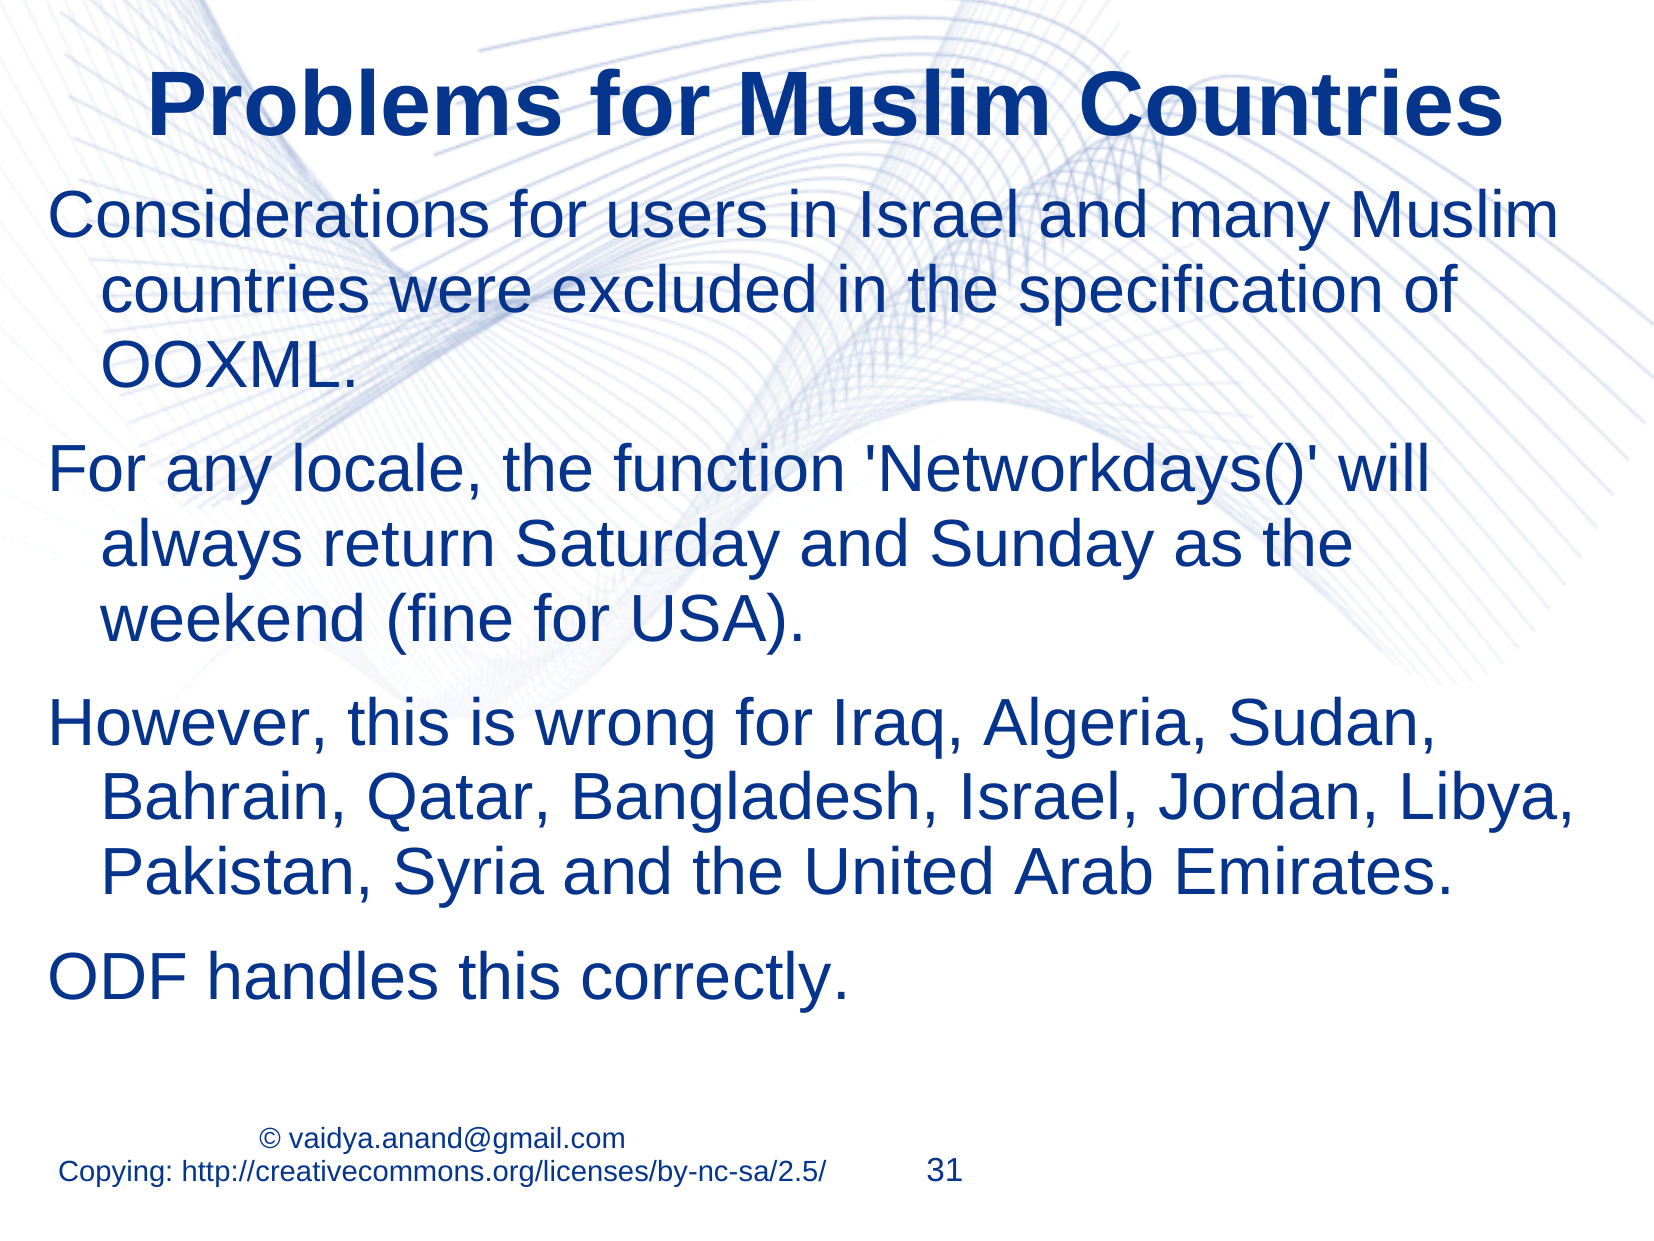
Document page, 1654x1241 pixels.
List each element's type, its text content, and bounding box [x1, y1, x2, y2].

list Considerations for users in Israel and many Muslim countries were excluded in the specification of OOXML. For any locale, the function 'Networkdays()' will always return Saturday and Sunday as the weekend (fine for USA). However, this is wrong for Iraq, Algeria, Sudan, Bahrain, Qatar, Bangladesh, Israel, Jordan, Libya, Pakistan, Syria and the United Arab Emirates. ODF handles this correctly. [29, 177, 1625, 1108]
title Problems for Muslim Countries [29, 36, 1625, 170]
picture [0, 0, 1654, 1241]
